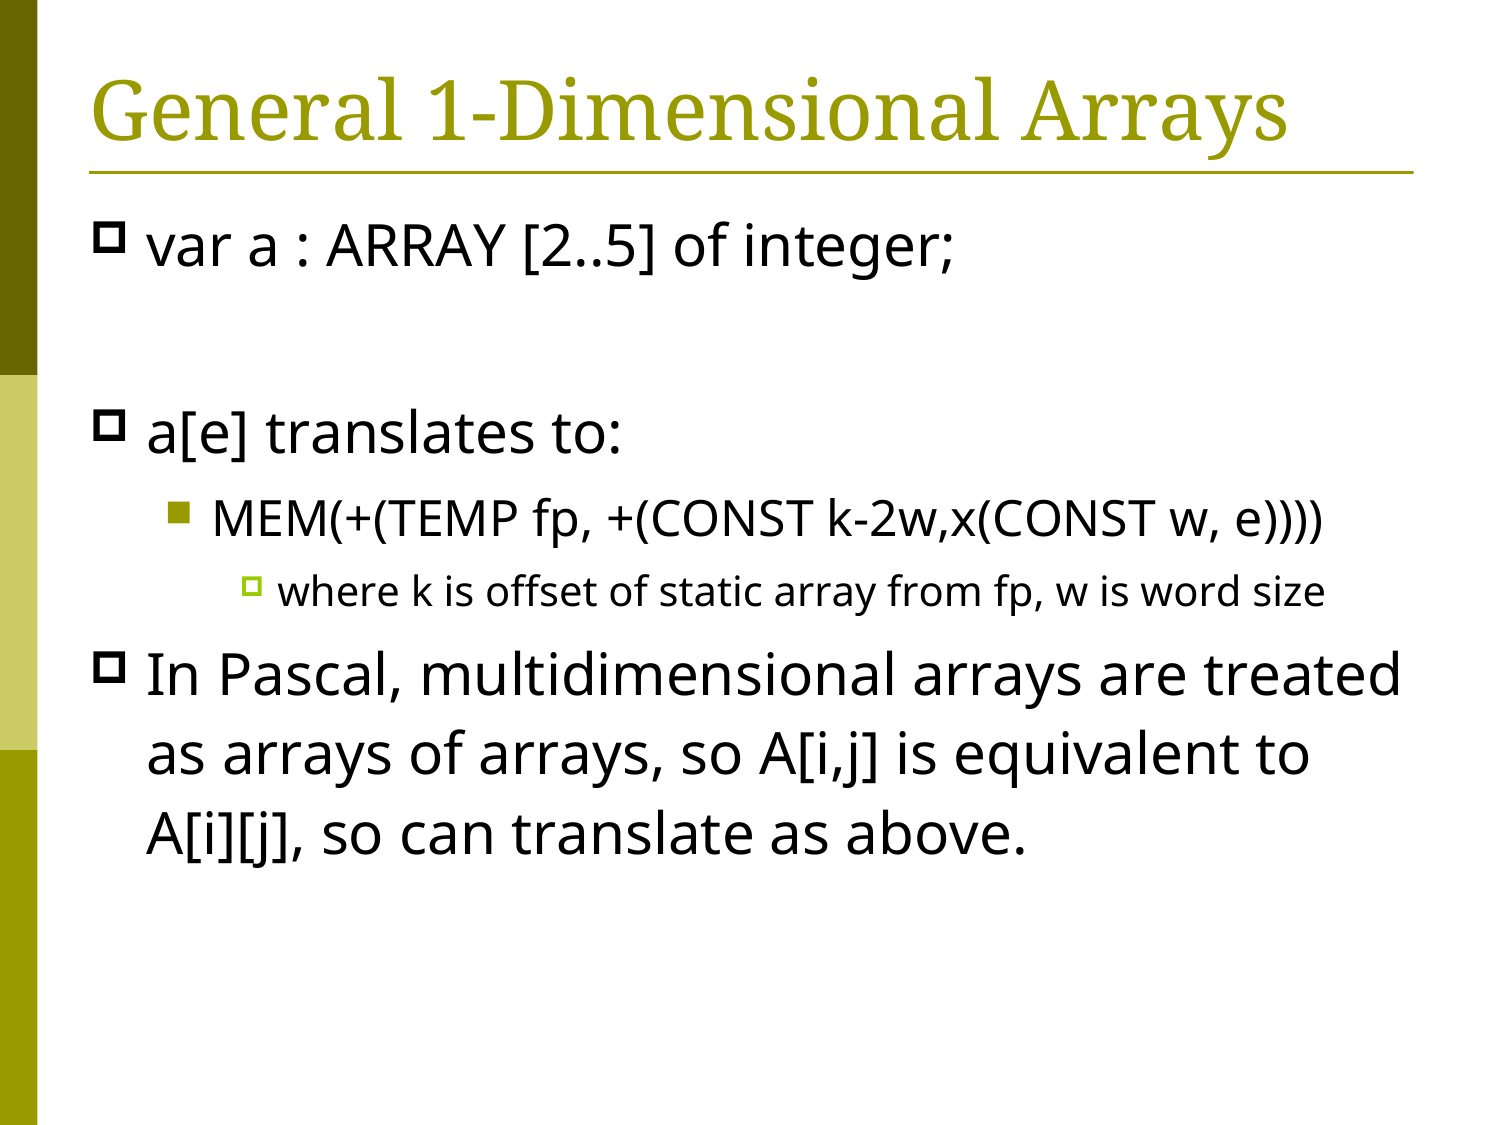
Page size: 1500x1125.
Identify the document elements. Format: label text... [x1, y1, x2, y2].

title General 1-Dimensional Arrays [75, 45, 1426, 173]
list var a : ARRAY [2..5] of integer; a[e] translates to: MEM(+(TEMP fp, +(CONST k-2w,x(CONST w, e)))) where k is offset of static array from fp, w is word size In Pascal, multidimensional arrays are treated as arrays of arrays, so A[i,j] is equivalent to A[i][j], so can translate as above. [75, 196, 1426, 1006]
